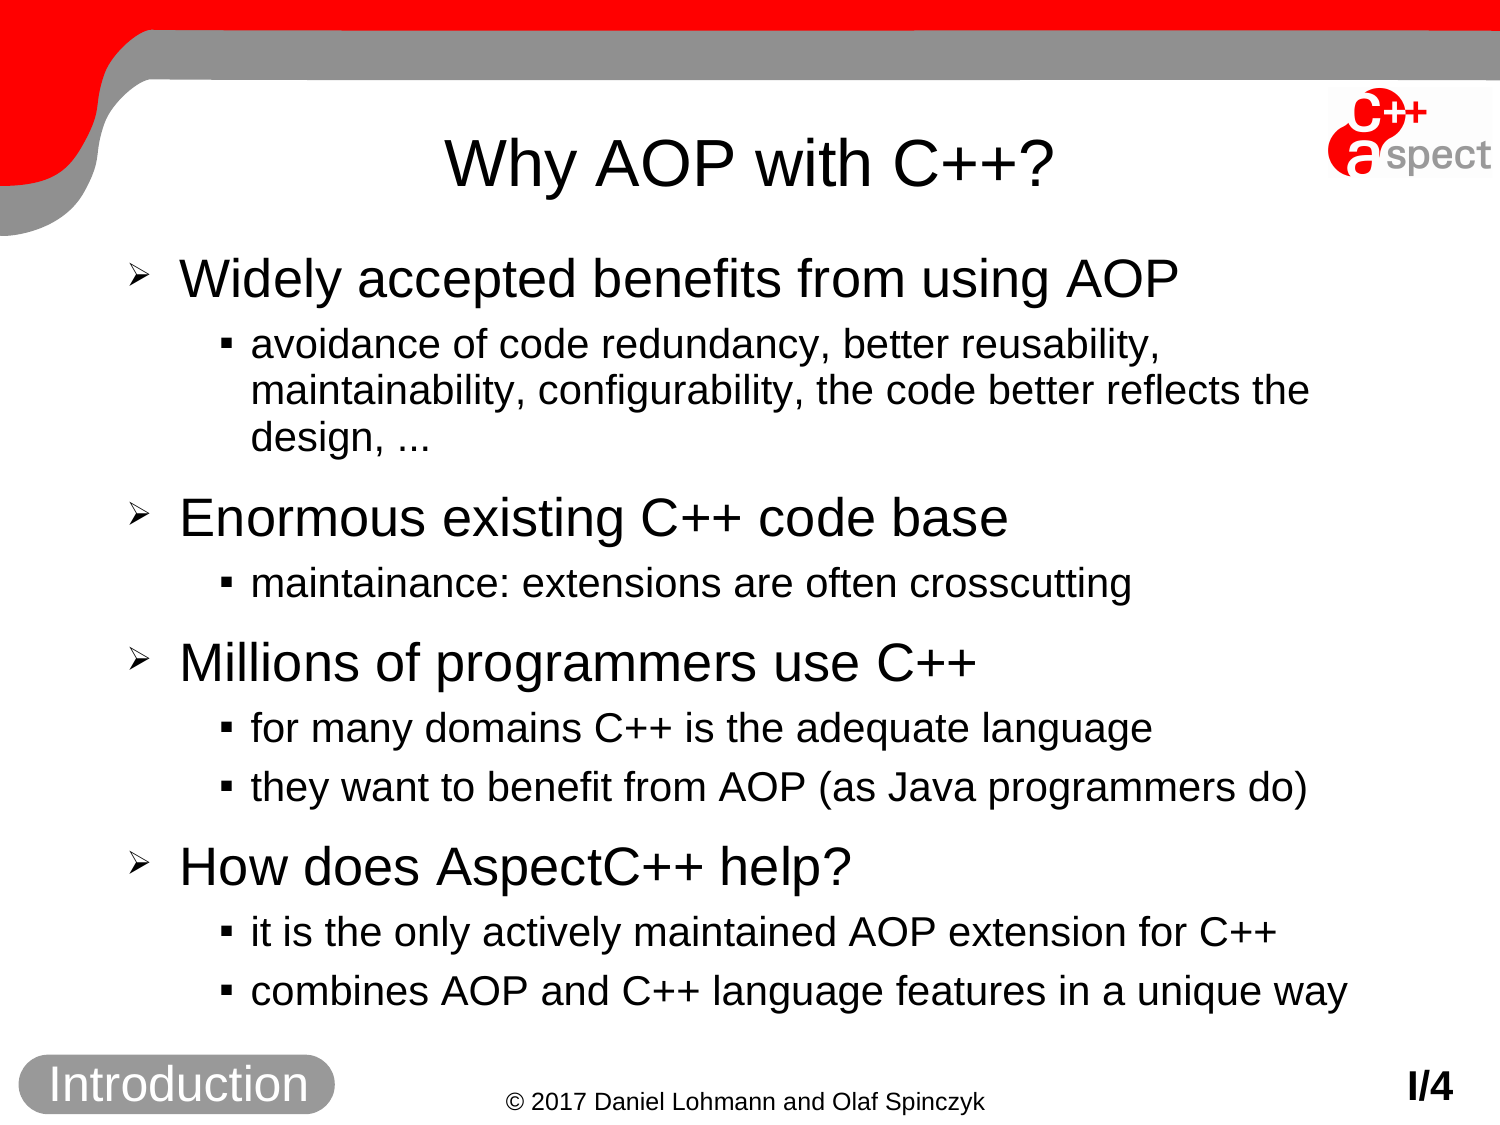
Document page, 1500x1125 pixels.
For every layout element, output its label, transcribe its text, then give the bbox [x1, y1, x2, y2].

list Widely accepted benefits from using AOP avoidance of code redundancy, better reusability, maintainability, configurability, the code better reflects the design, ... Enormous existing C++ code base maintainance: extensions are often crosscutting Millions of programmers use C++ for many domains C++ is the adequate language they want to benefit from AOP (as Java programmers do) How does AspectC++ help? it is the only actively maintained AOP extension for C++ combines AOP and C++ language features in a unique way [126, 248, 1459, 1038]
title Why AOP with C++? [112, 98, 1388, 223]
